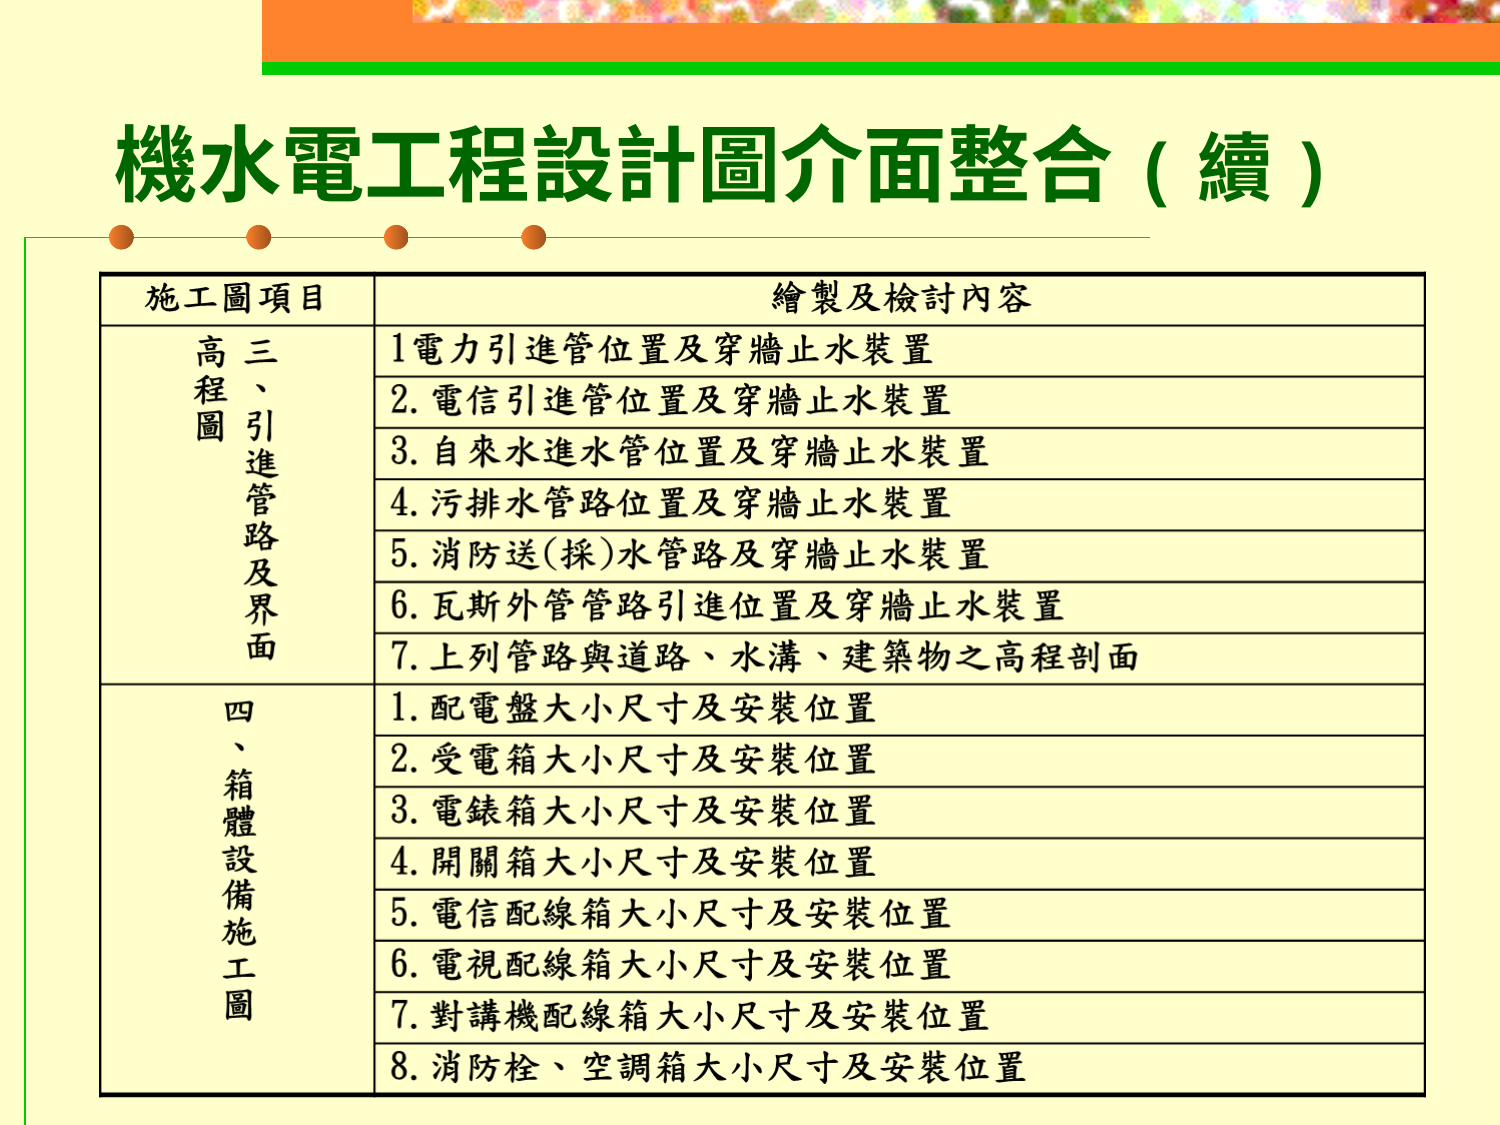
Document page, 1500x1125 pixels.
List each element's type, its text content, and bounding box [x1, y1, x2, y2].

picture [99, 262, 1426, 1112]
title 機水電工程設計圖介面整合(續) [87, 99, 1363, 225]
